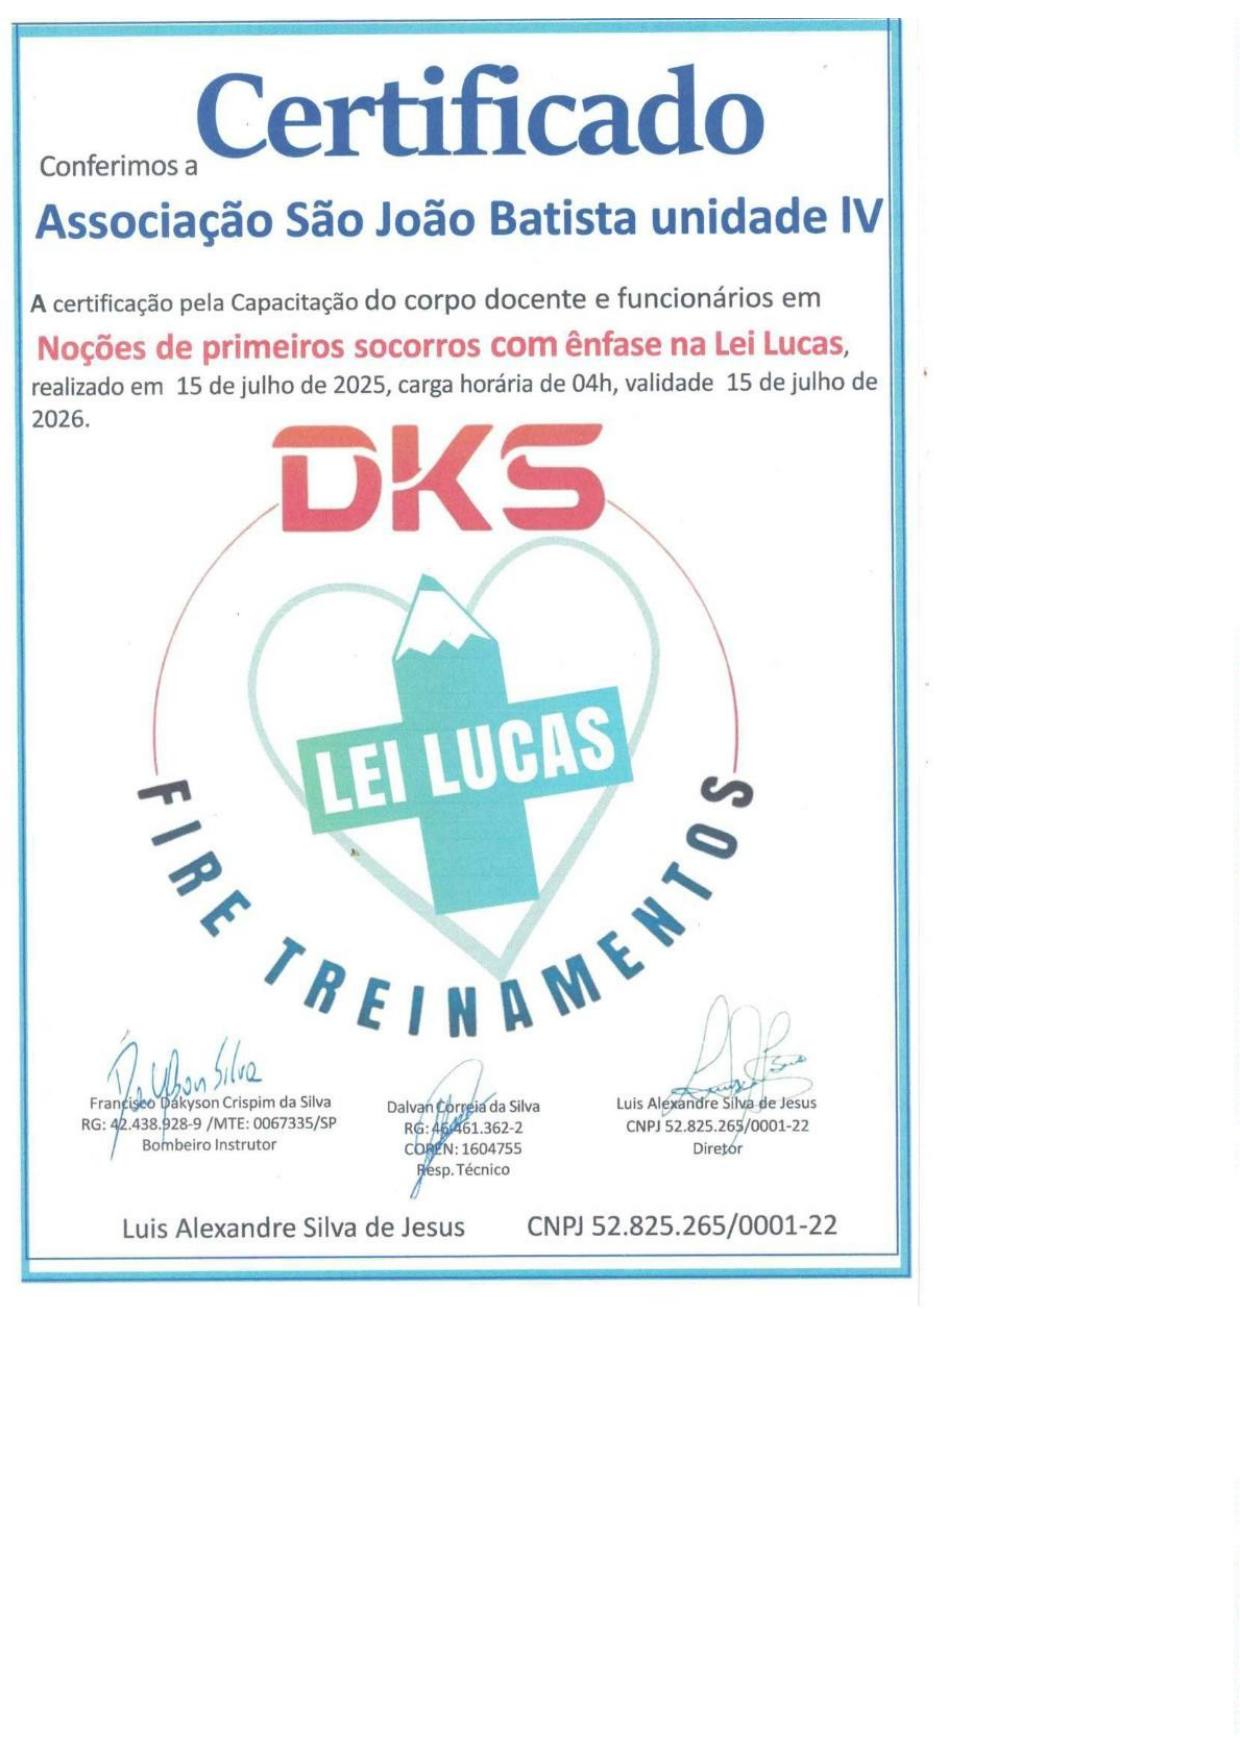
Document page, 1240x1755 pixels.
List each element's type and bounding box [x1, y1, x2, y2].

text_box [0, 18, 1240, 1736]
